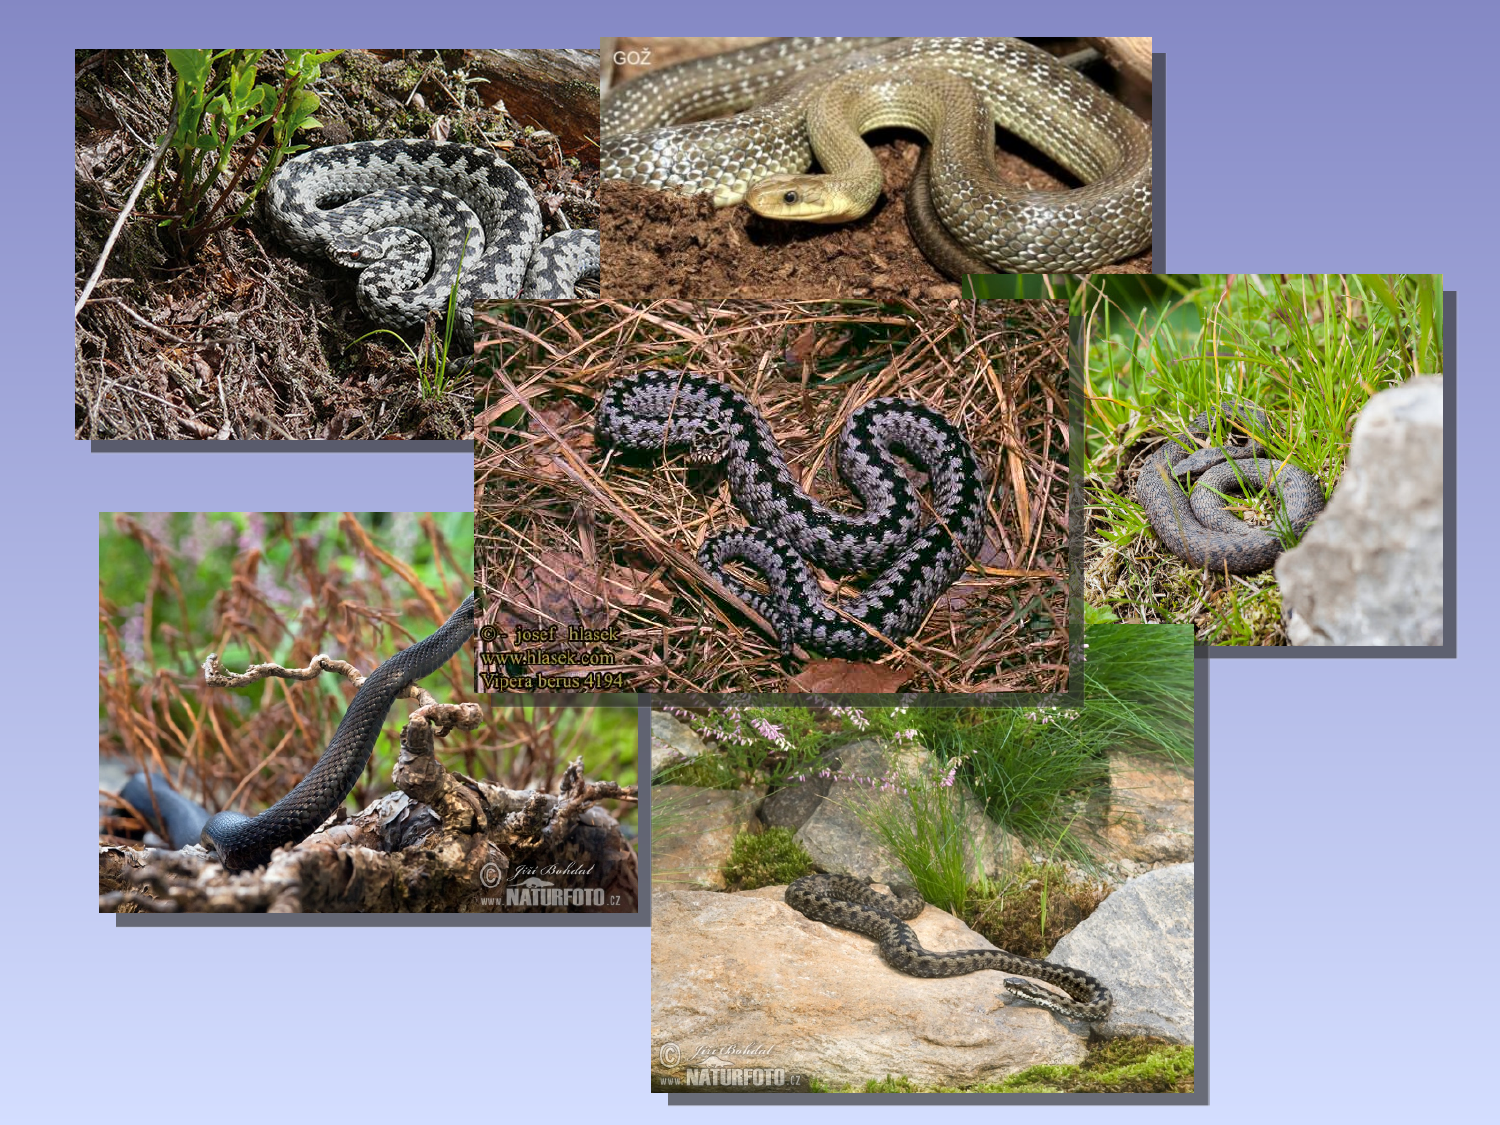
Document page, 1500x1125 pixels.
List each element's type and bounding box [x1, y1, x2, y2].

picture [75, 37, 1443, 1093]
